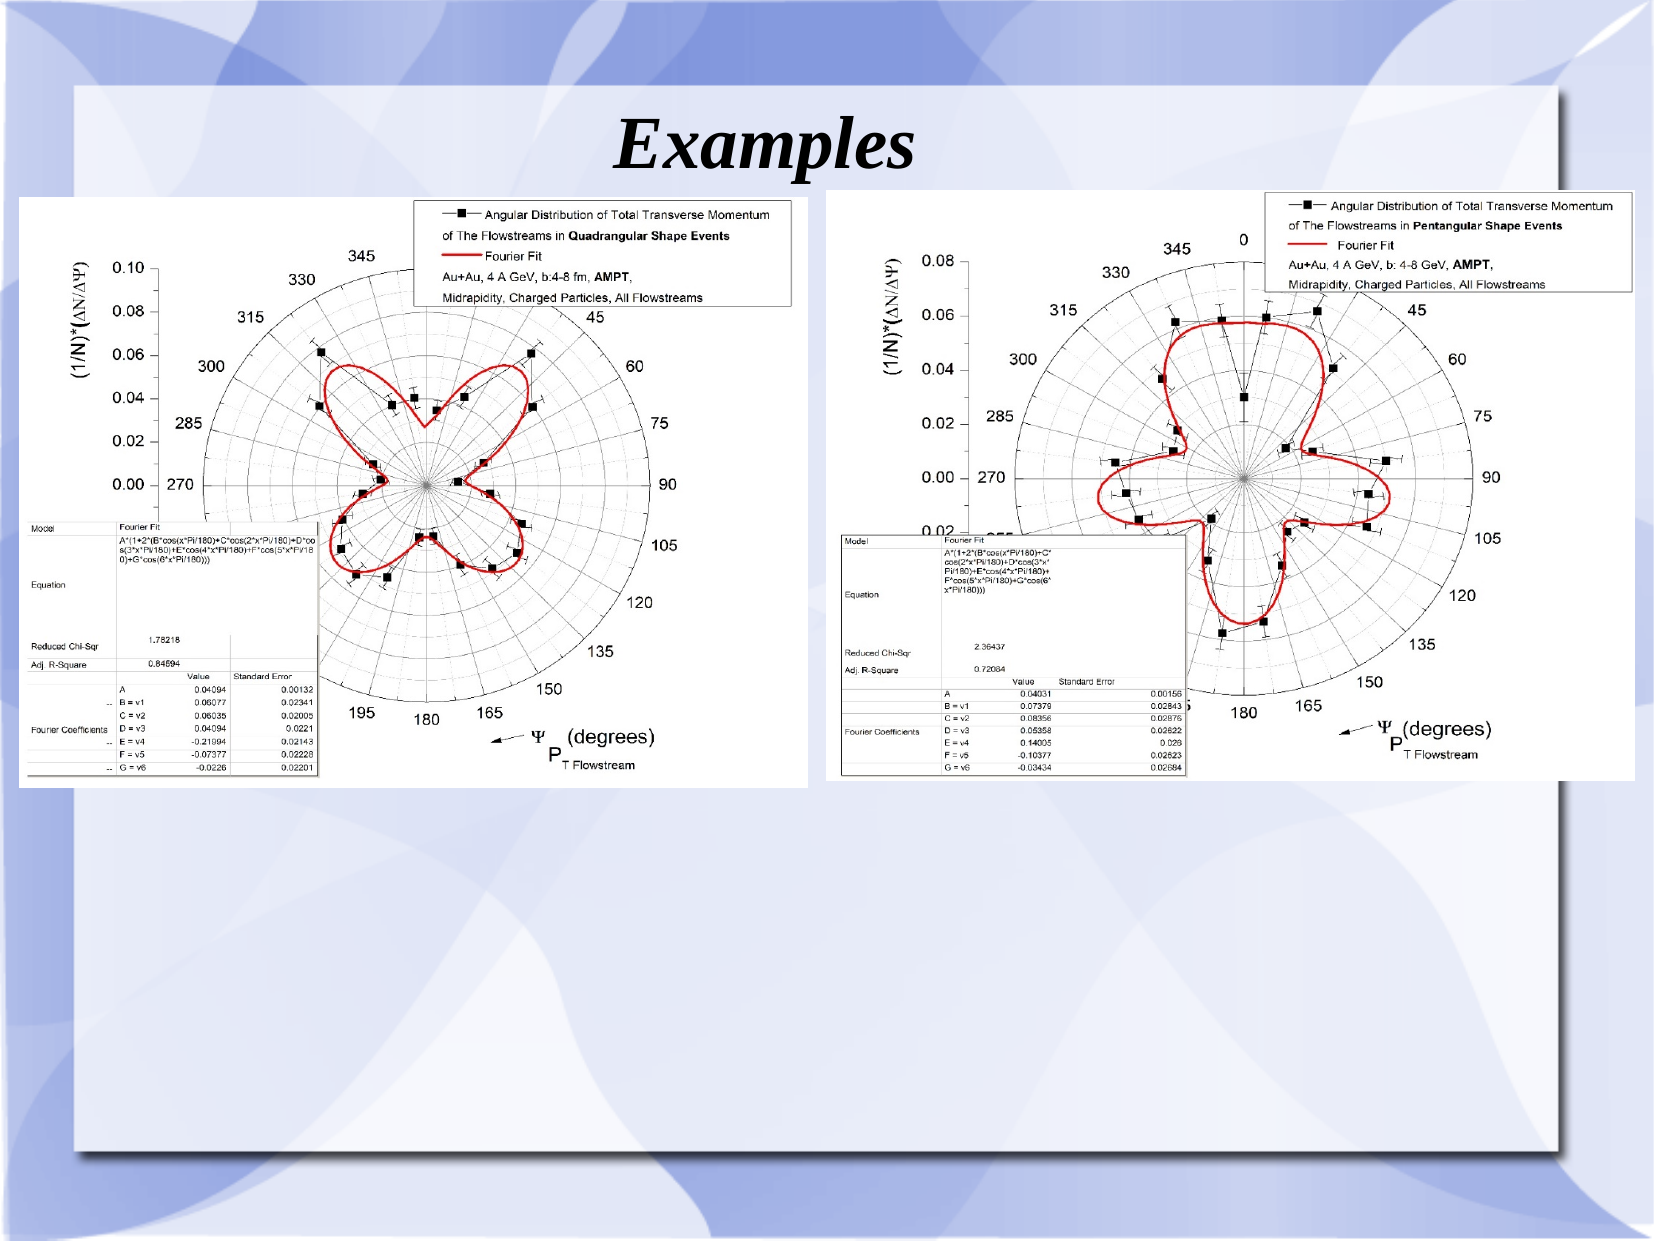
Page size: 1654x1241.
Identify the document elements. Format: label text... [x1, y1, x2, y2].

title Examples [562, 86, 969, 191]
picture [19, 197, 808, 788]
picture [826, 190, 1635, 781]
